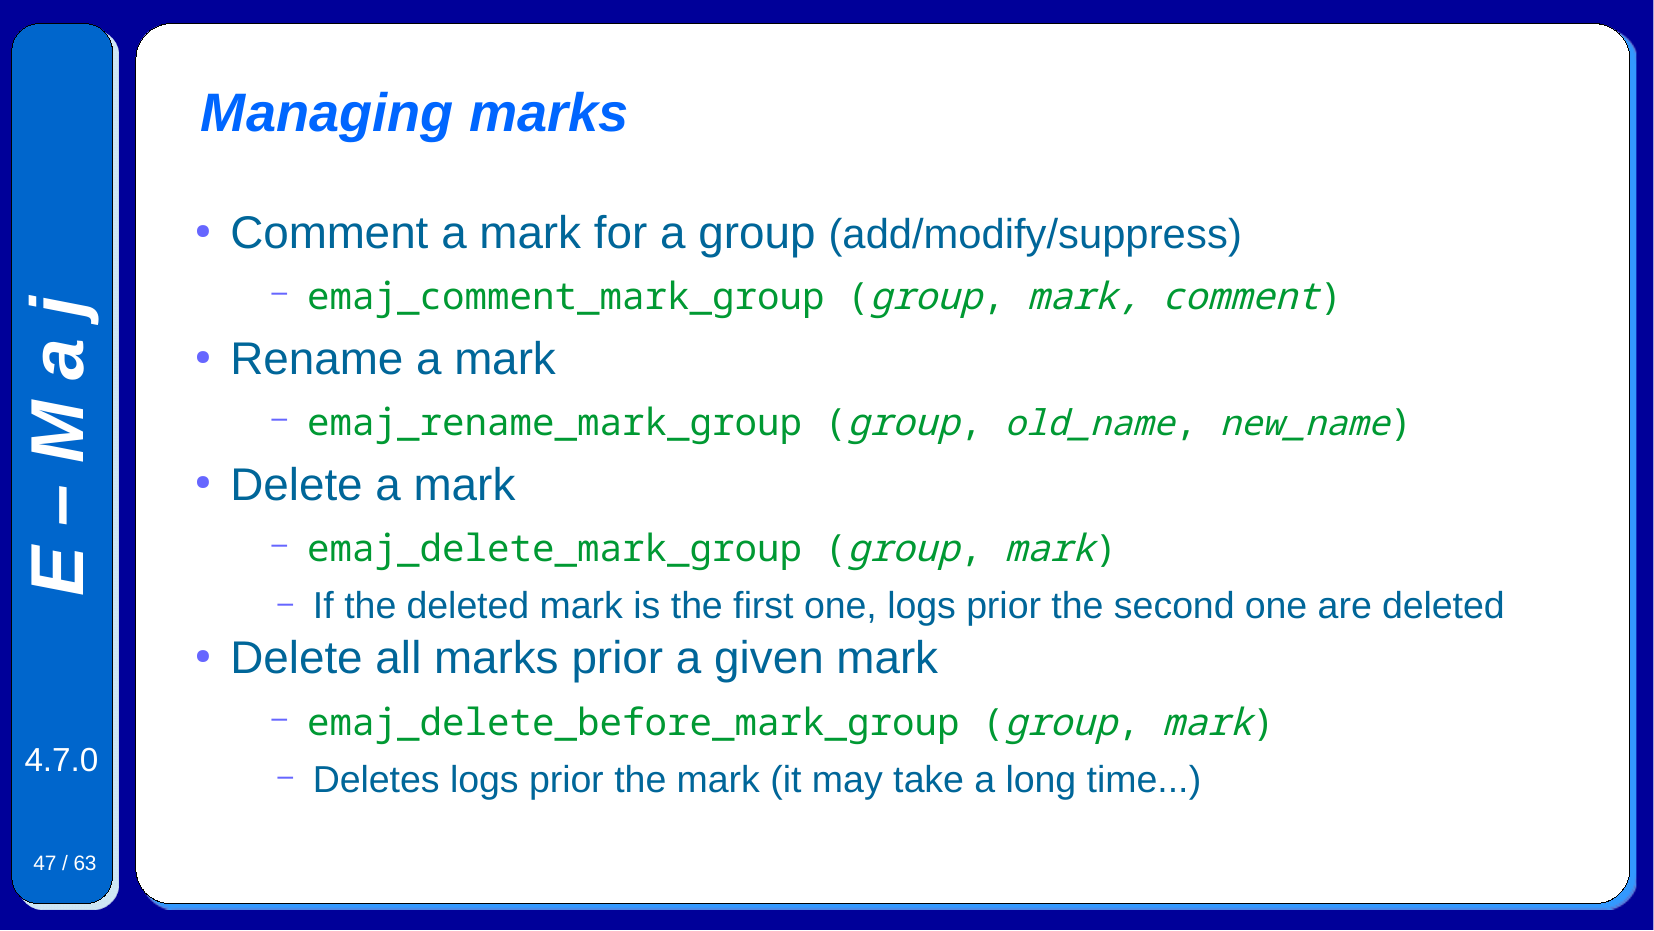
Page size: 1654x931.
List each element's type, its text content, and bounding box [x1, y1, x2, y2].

title Managing marks [200, 34, 1575, 191]
list Comment a mark for a group (add/modify/suppress) emaj_comment_mark_group (group, mark, comment) Rename a mark emaj_rename_mark_group (group, old_name, new_name) Delete a mark emaj_delete_mark_group (group, mark) If the deleted mark is the first one, logs prior the second one are deleted Delete all marks prior a given mark emaj_delete_before_mark_group (group, mark) Deletes logs prior the mark (it may take a long time...) [177, 206, 1587, 827]
